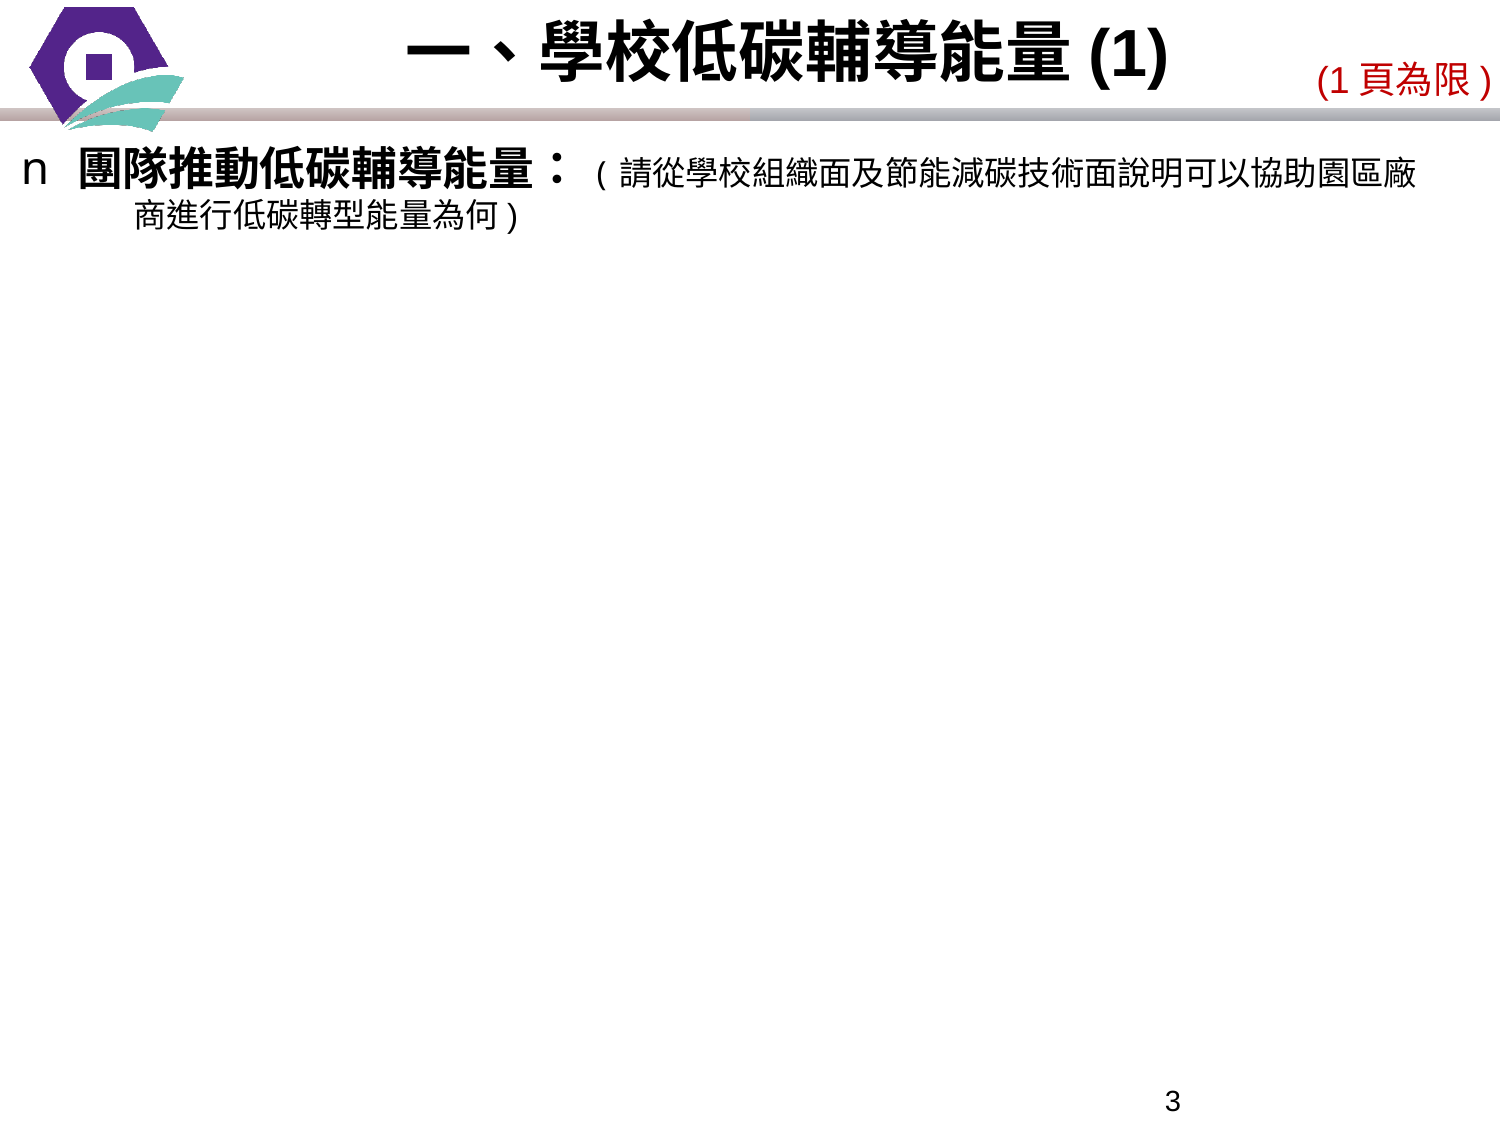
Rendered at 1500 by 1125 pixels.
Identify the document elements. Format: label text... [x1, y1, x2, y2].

text_box 一、學校低碳輔導能量(1) [640, 36, 661, 59]
text_box 團隊推動低碳輔導能量：(請從學校組織面及節能減碳技術面說明可以協助園區廠商進行低碳轉型能量為何) [6, 132, 1459, 242]
text_box 一、學校低碳輔導能量(1) [0, 19, 1500, 97]
text_box (1頁為限) [1301, 48, 1500, 108]
